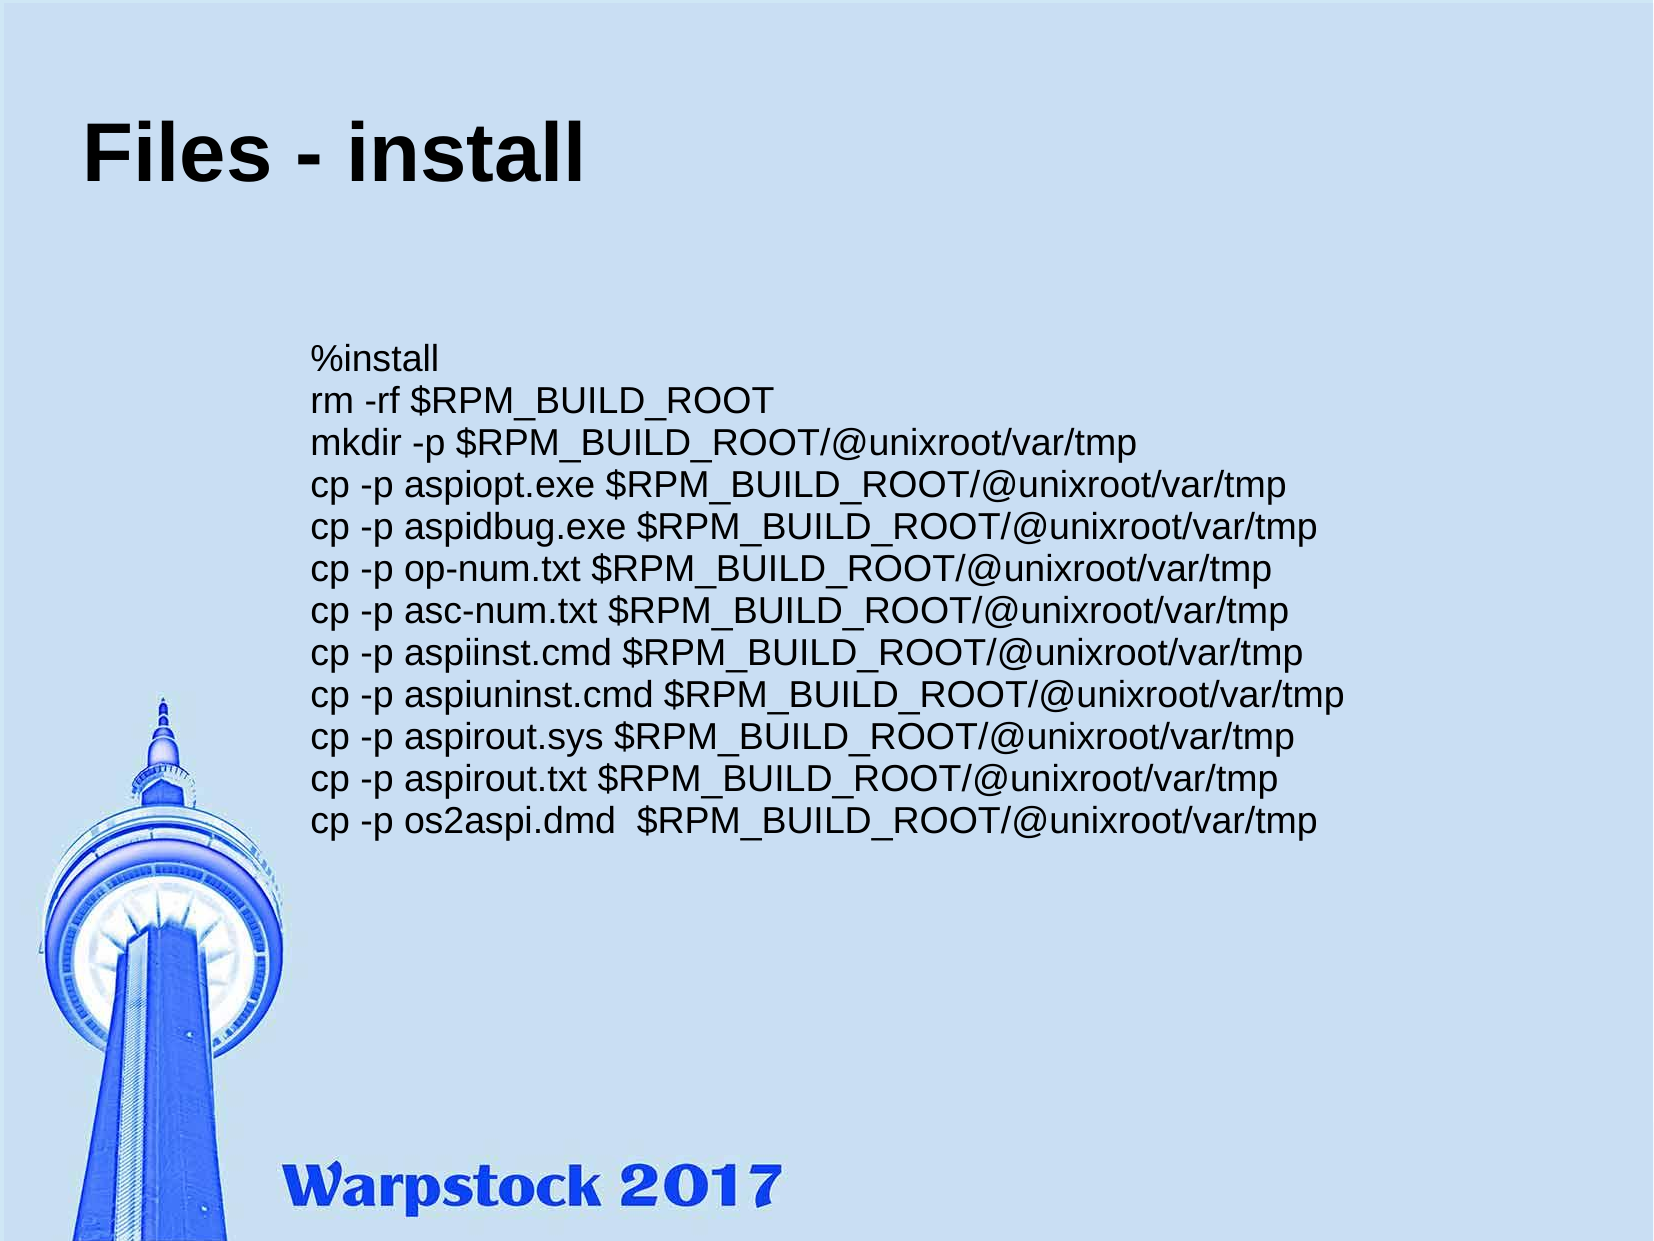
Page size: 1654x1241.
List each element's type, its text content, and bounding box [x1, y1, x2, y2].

picture [4, 3, 1654, 1241]
title Files - install [82, 49, 1571, 257]
text_box %install rm -rf $RPM_BUILD_ROOT mkdir -p $RPM_BUILD_ROOT/@unixroot/var/tmp cp -p aspiopt.exe $RPM_BUILD_ROOT/@unixroot/var/tmp cp -p aspidbug.exe $RPM_BUILD_ROOT/@unixroot/var/tmp cp -p op-num.txt $RPM_BUILD_ROOT/@unixroot/var/tmp cp -p asc-num.txt $RPM_BUILD_ROOT/@unixroot/var/tmp cp -p aspiinst.cmd $RPM_BUILD_ROOT/@unixroot/var/tmp cp -p aspiuninst.cmd $RPM_BUILD_ROOT/@unixroot/var/tmp cp -p aspirout.sys $RPM_BUILD_ROOT/@unixroot/var/tmp cp -p aspirout.txt $RPM_BUILD_ROOT/@unixroot/var/tmp cp -p os2aspi.dmd $RPM_BUILD_ROOT/@unixroot/var/tmp [295, 330, 1426, 961]
